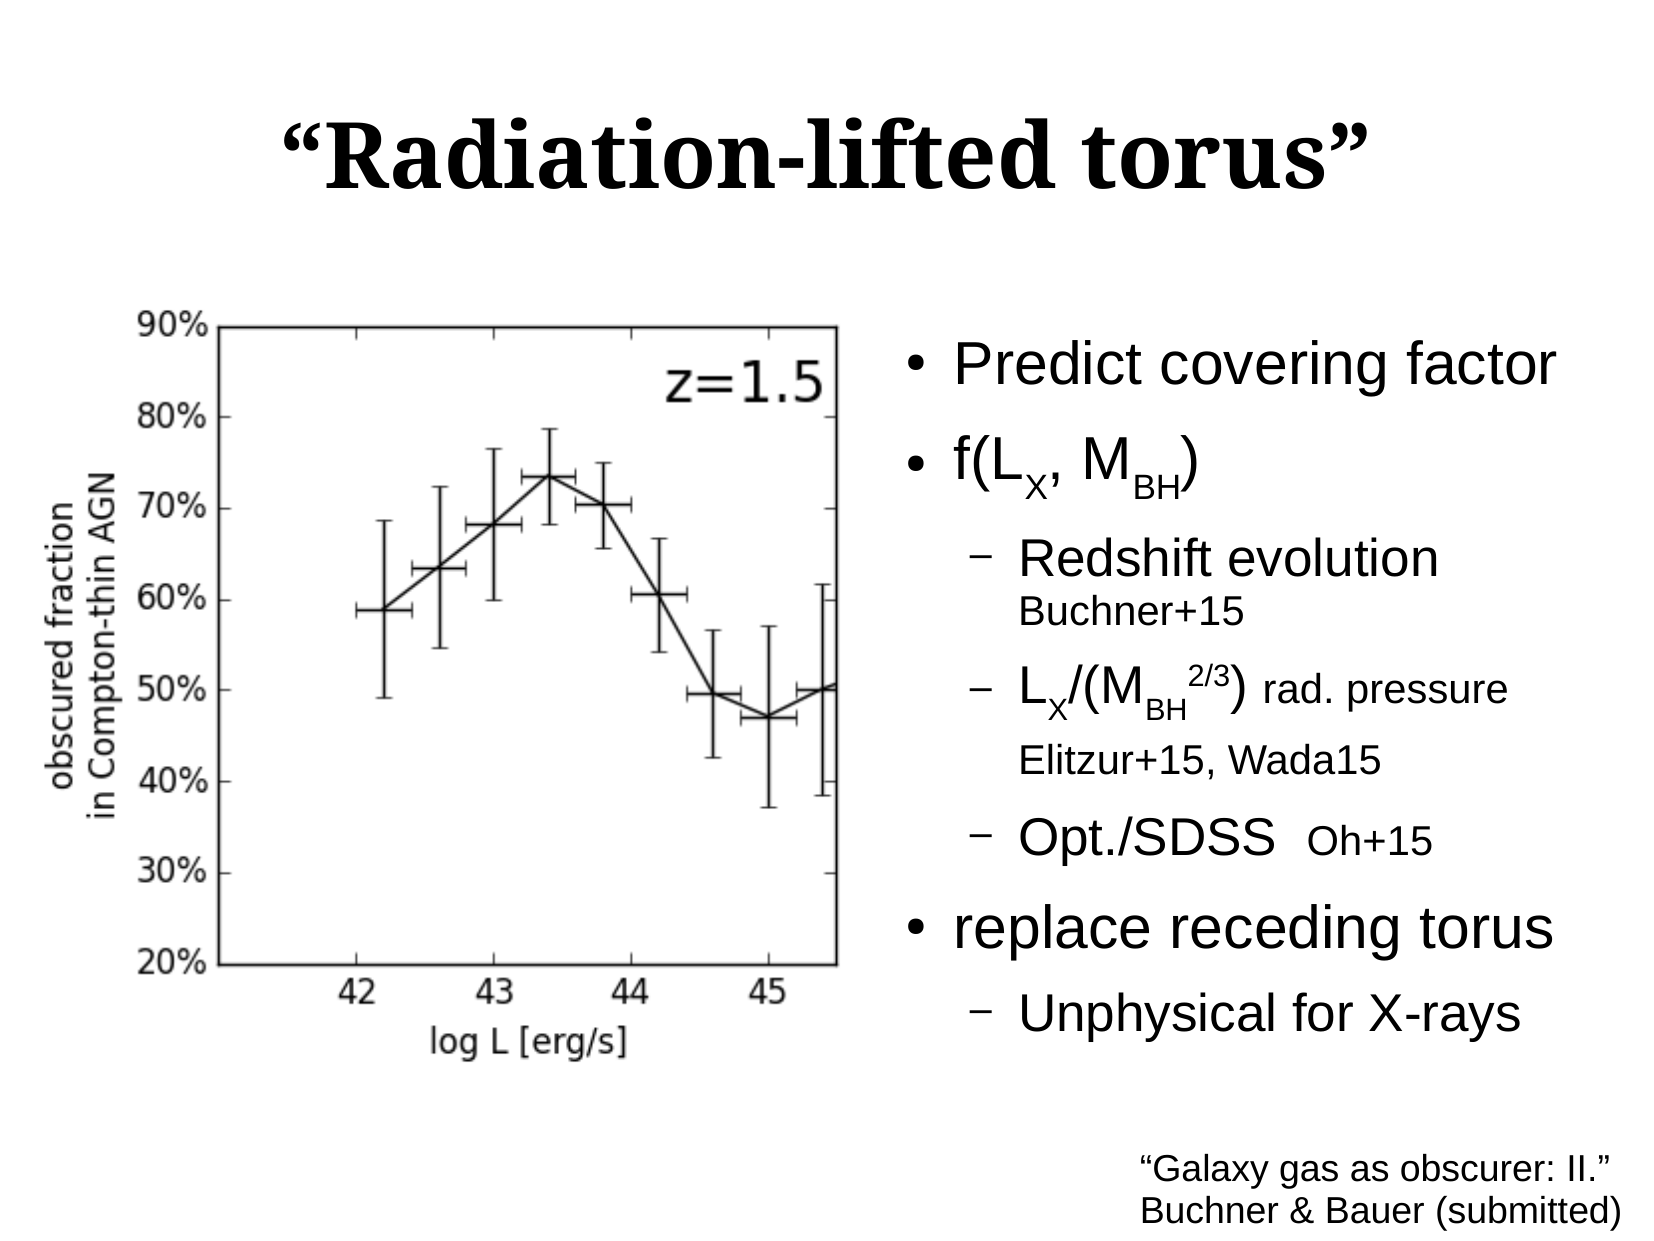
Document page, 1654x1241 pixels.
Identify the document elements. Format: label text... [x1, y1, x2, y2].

picture [27, 289, 856, 1081]
list Predict covering factor f(LX, MBH) Redshift evolution Buchner+15 LX/(MBH2/3) rad. pressure Elitzur+15, Wada15 Opt./SDSS Oh+15 replace receding torus Unphysical for X-rays [889, 330, 1636, 1050]
text_box “Galaxy gas as obscurer: II.” Buchner & Bauer (submitted) [1125, 1140, 1646, 1240]
title “Radiation-lifted torus” [82, 49, 1571, 257]
